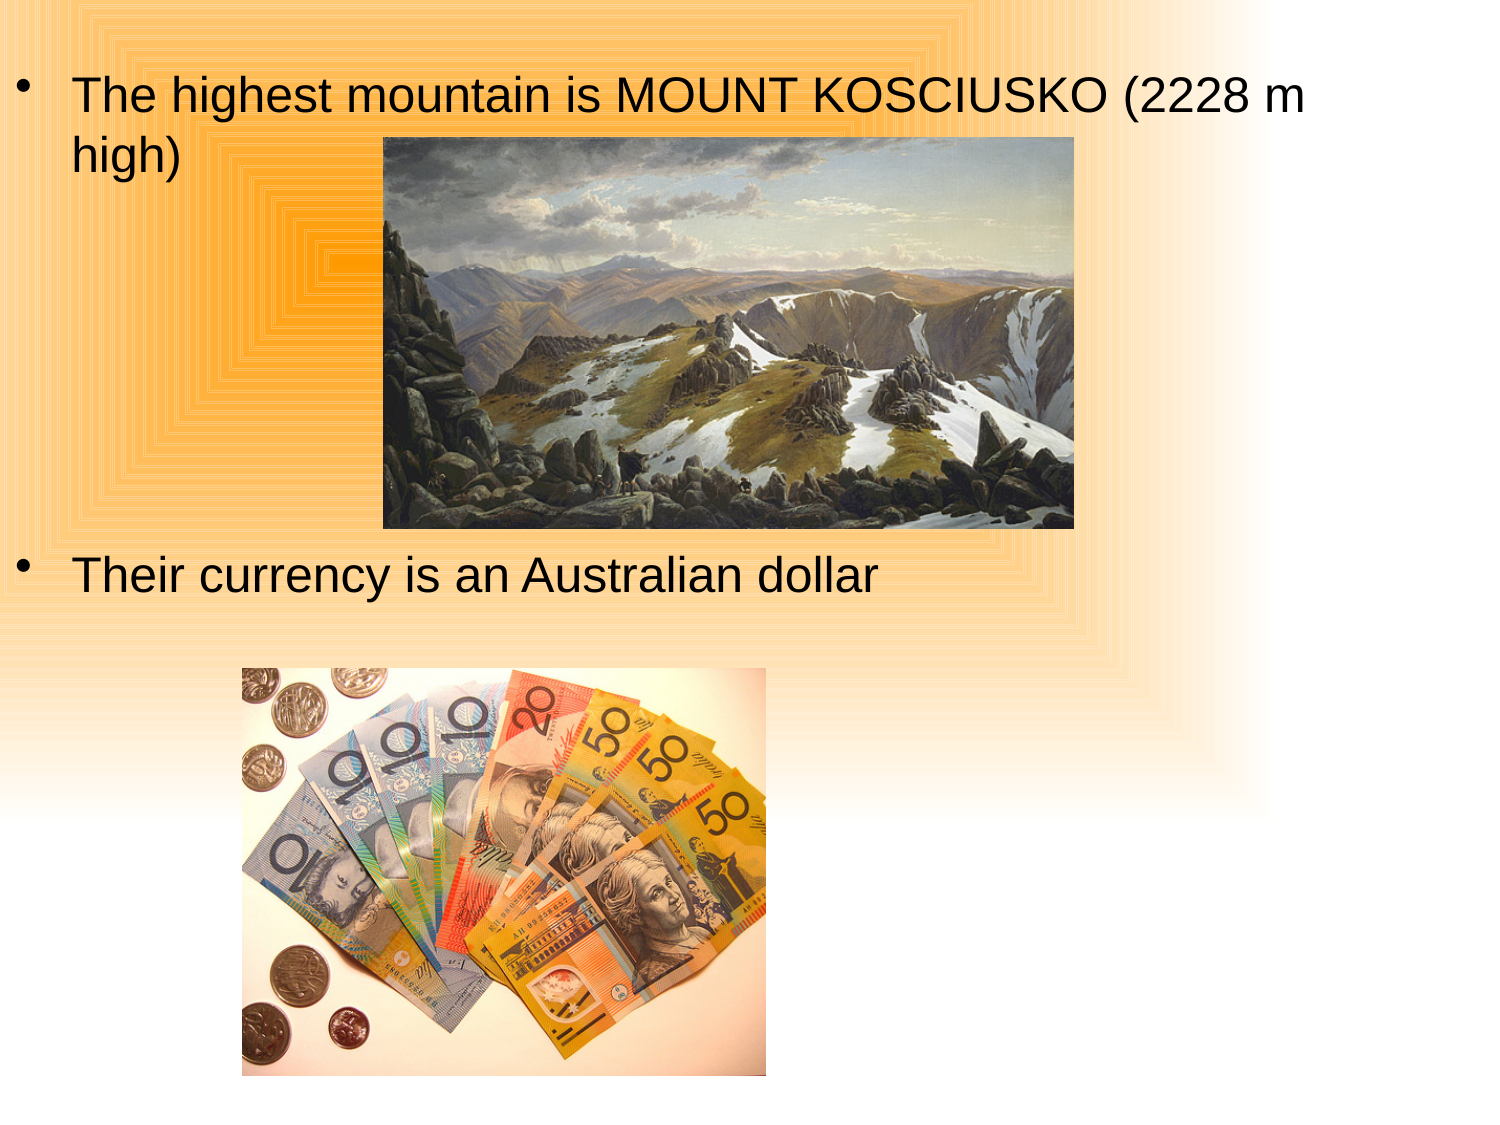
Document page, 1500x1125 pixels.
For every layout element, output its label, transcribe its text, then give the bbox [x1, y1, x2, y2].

picture [383, 137, 1074, 529]
picture [242, 668, 766, 1076]
list The highest mountain is MOUNT KOSCIUSKO (2228 m high) Their currency is an Australian dollar [0, 54, 1350, 798]
